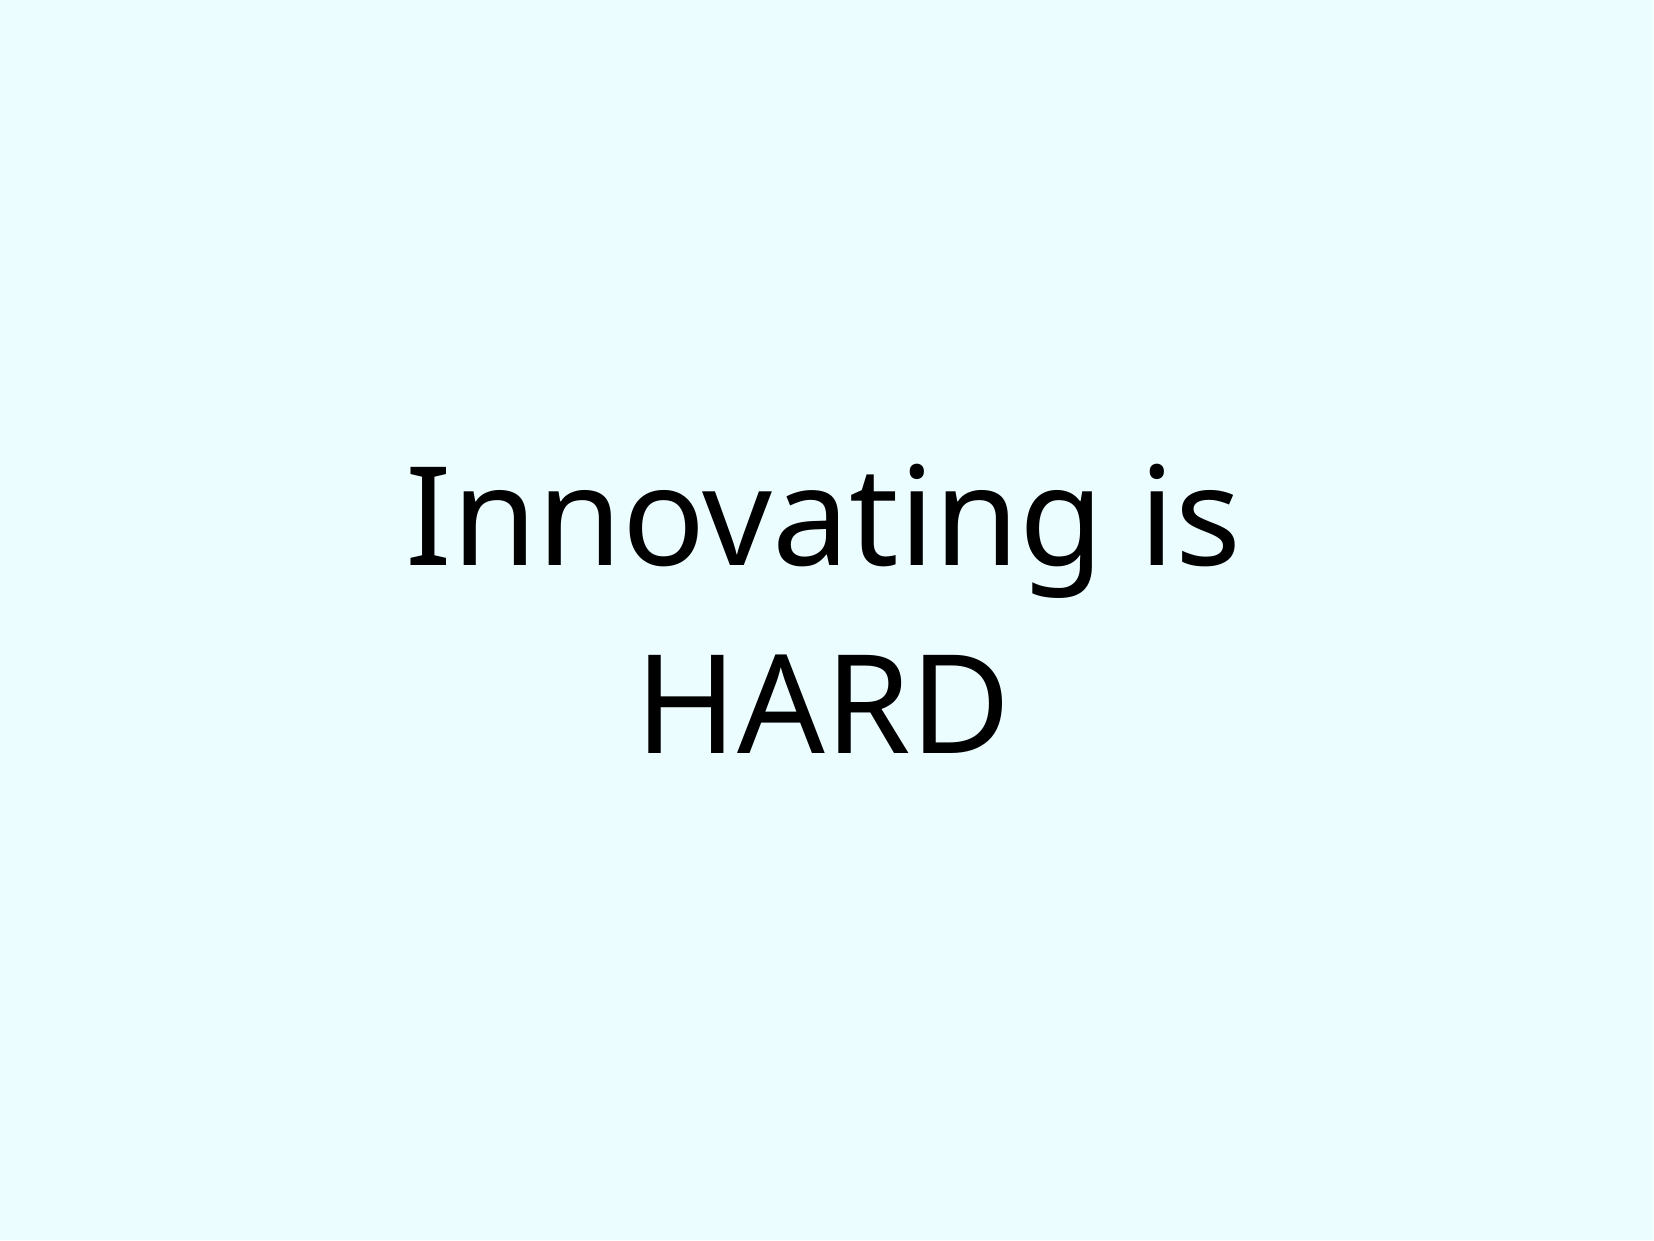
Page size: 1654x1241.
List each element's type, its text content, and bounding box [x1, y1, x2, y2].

text_box Innovating is HARD [79, 69, 1568, 1144]
